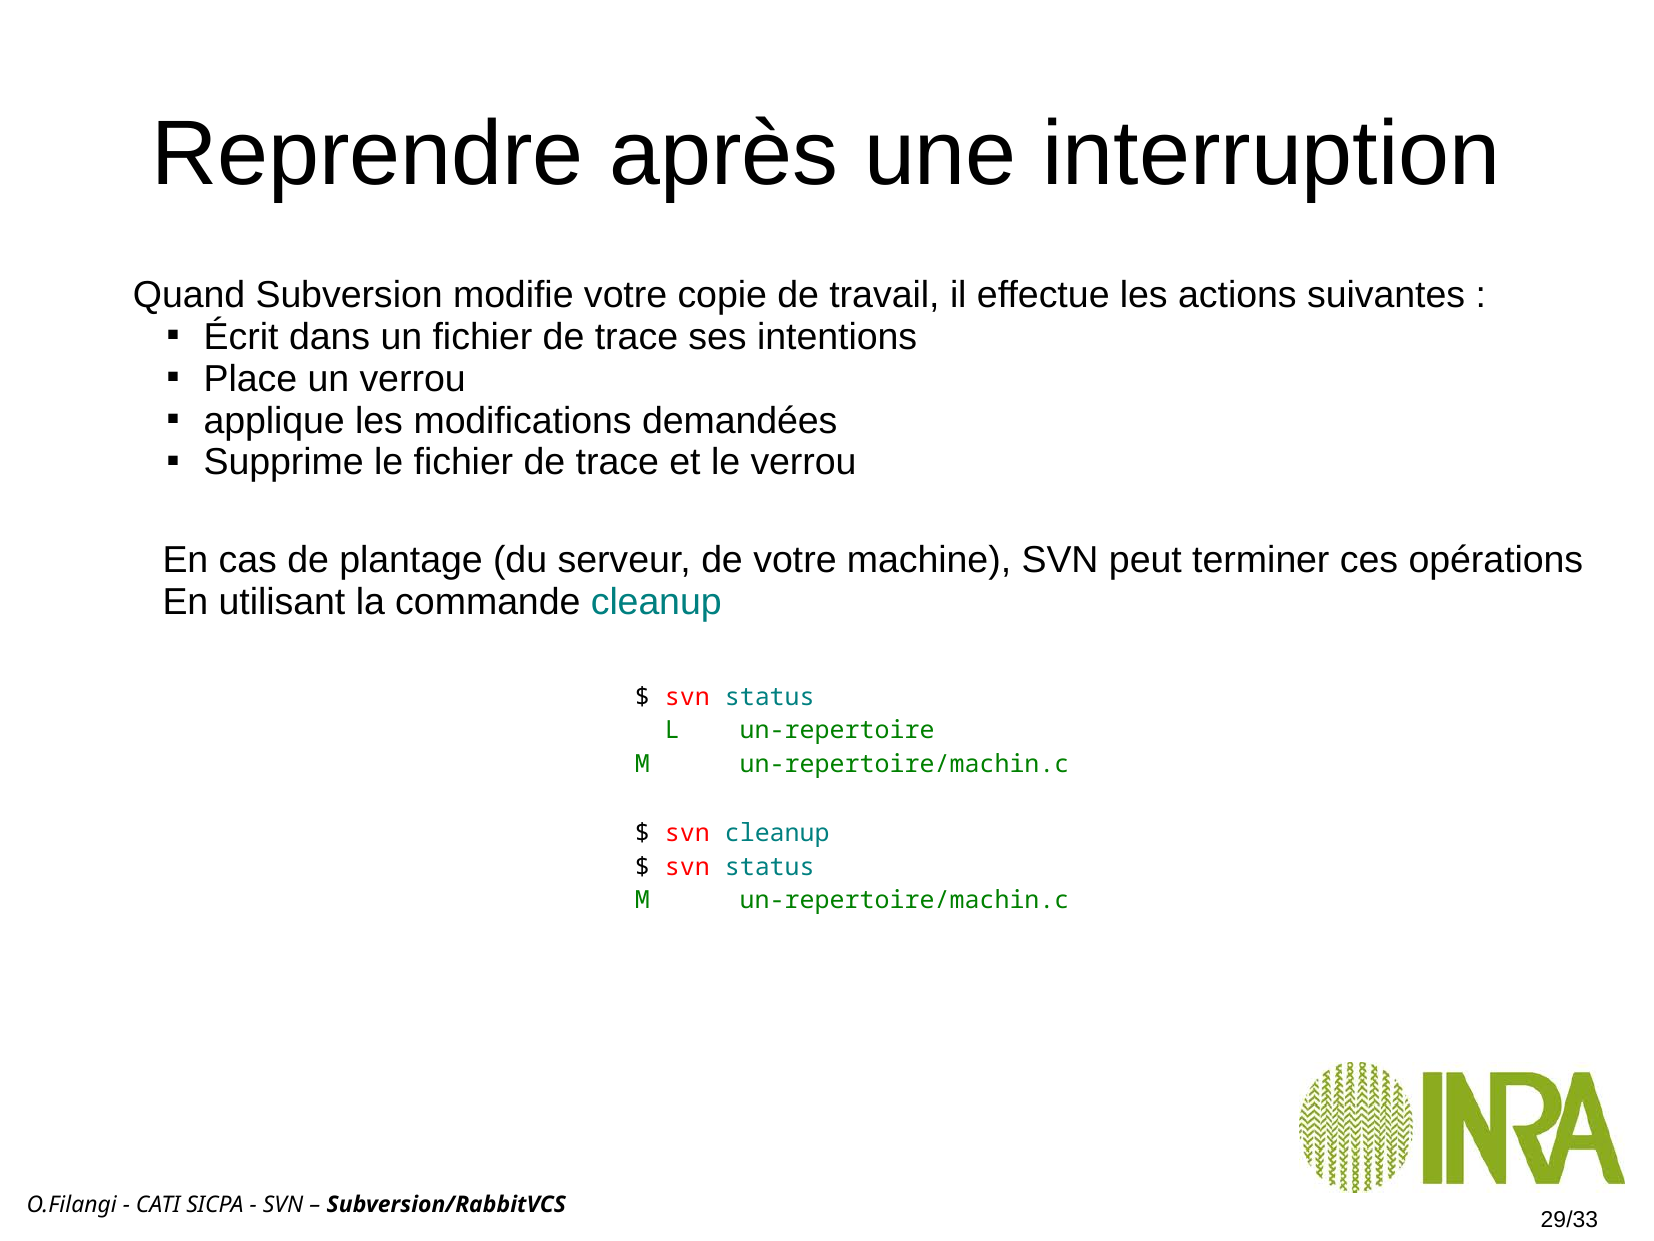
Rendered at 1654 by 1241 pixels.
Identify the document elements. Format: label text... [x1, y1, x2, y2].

title Reprendre après une interruption [82, 49, 1571, 257]
text_box $ svn status L un-repertoire M un-repertoire/machin.c $ svn cleanup $ svn status M un-repertoire/machin.c [620, 670, 1085, 916]
text_box 23/34 [1525, 1199, 1654, 1241]
text_box O.Filangi - CATI SICPA - SVN – Subversion/RabbitVCS [5, 1181, 611, 1227]
text_box En cas de plantage (du serveur, de votre machine), SVN peut terminer ces opérations En utilisant la commande cleanup [147, 531, 1599, 631]
text_box Quand Subversion modifie votre copie de travail, il effectue les actions suivantes : Écrit dans un fichier de trace ses intentions Place un verrou applique les modifications demandées Supprime le fichier de trace et le verrou [118, 265, 1502, 491]
picture [1299, 1062, 1625, 1193]
